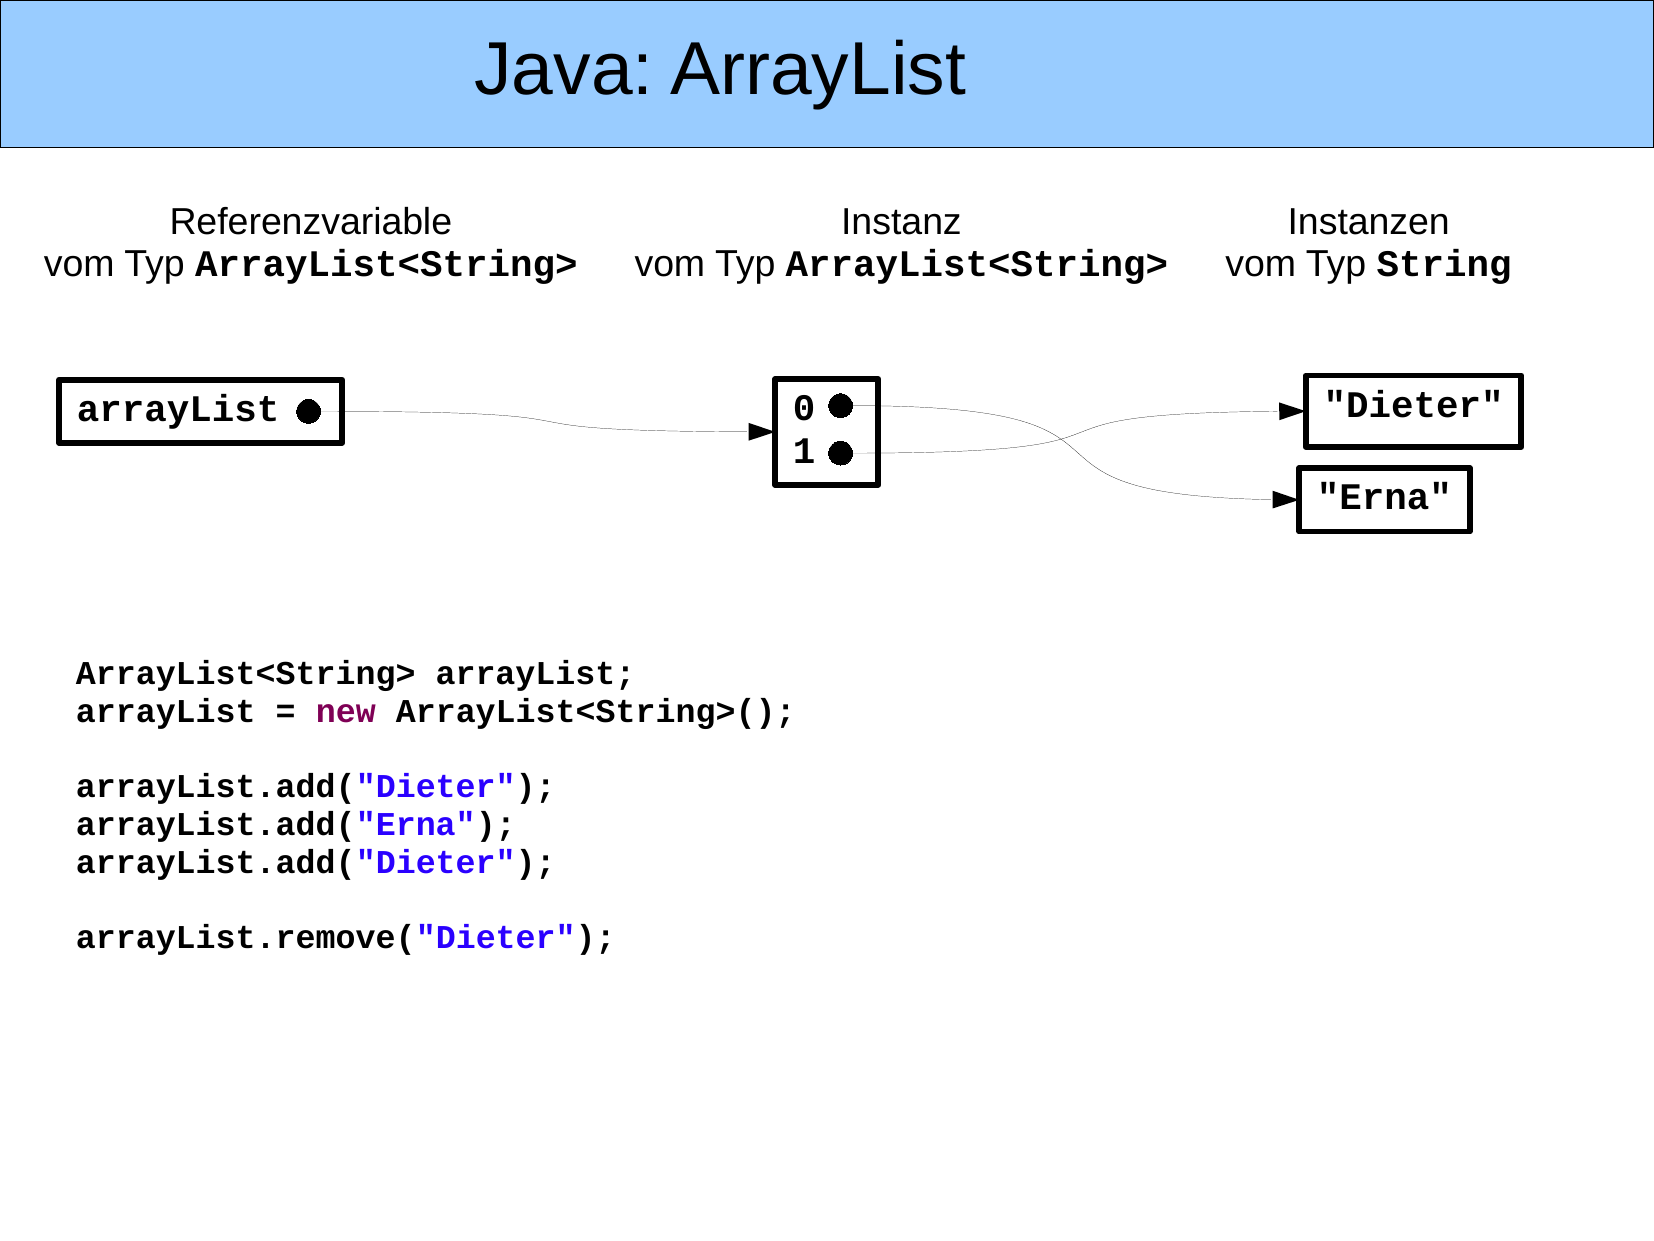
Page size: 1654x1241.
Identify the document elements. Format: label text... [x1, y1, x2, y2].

text_box "Dieter" [1305, 375, 1522, 447]
text_box [828, 441, 853, 466]
text_box [0, 0, 1654, 148]
text_box "Erna" [1299, 468, 1470, 532]
text_box Instanz vom Typ ArrayList<String> [619, 193, 1182, 296]
text_box Instanzen vom Typ String [1210, 193, 1527, 296]
text_box 0 1 [775, 379, 879, 485]
text_box [828, 393, 853, 418]
text_box arrayList [59, 379, 343, 443]
text_box [296, 399, 321, 424]
text_box Referenzvariable vom Typ ArrayList<String> [29, 193, 591, 296]
text_box Java: ArrayList [459, 19, 982, 119]
text_box ArrayList<String> arrayList; arrayList = new ArrayList<String>(); arrayList.add("Dieter"); arrayList.add("Erna"); arrayList.add("Dieter"); arrayList.remove("Dieter"); [61, 649, 1131, 1002]
